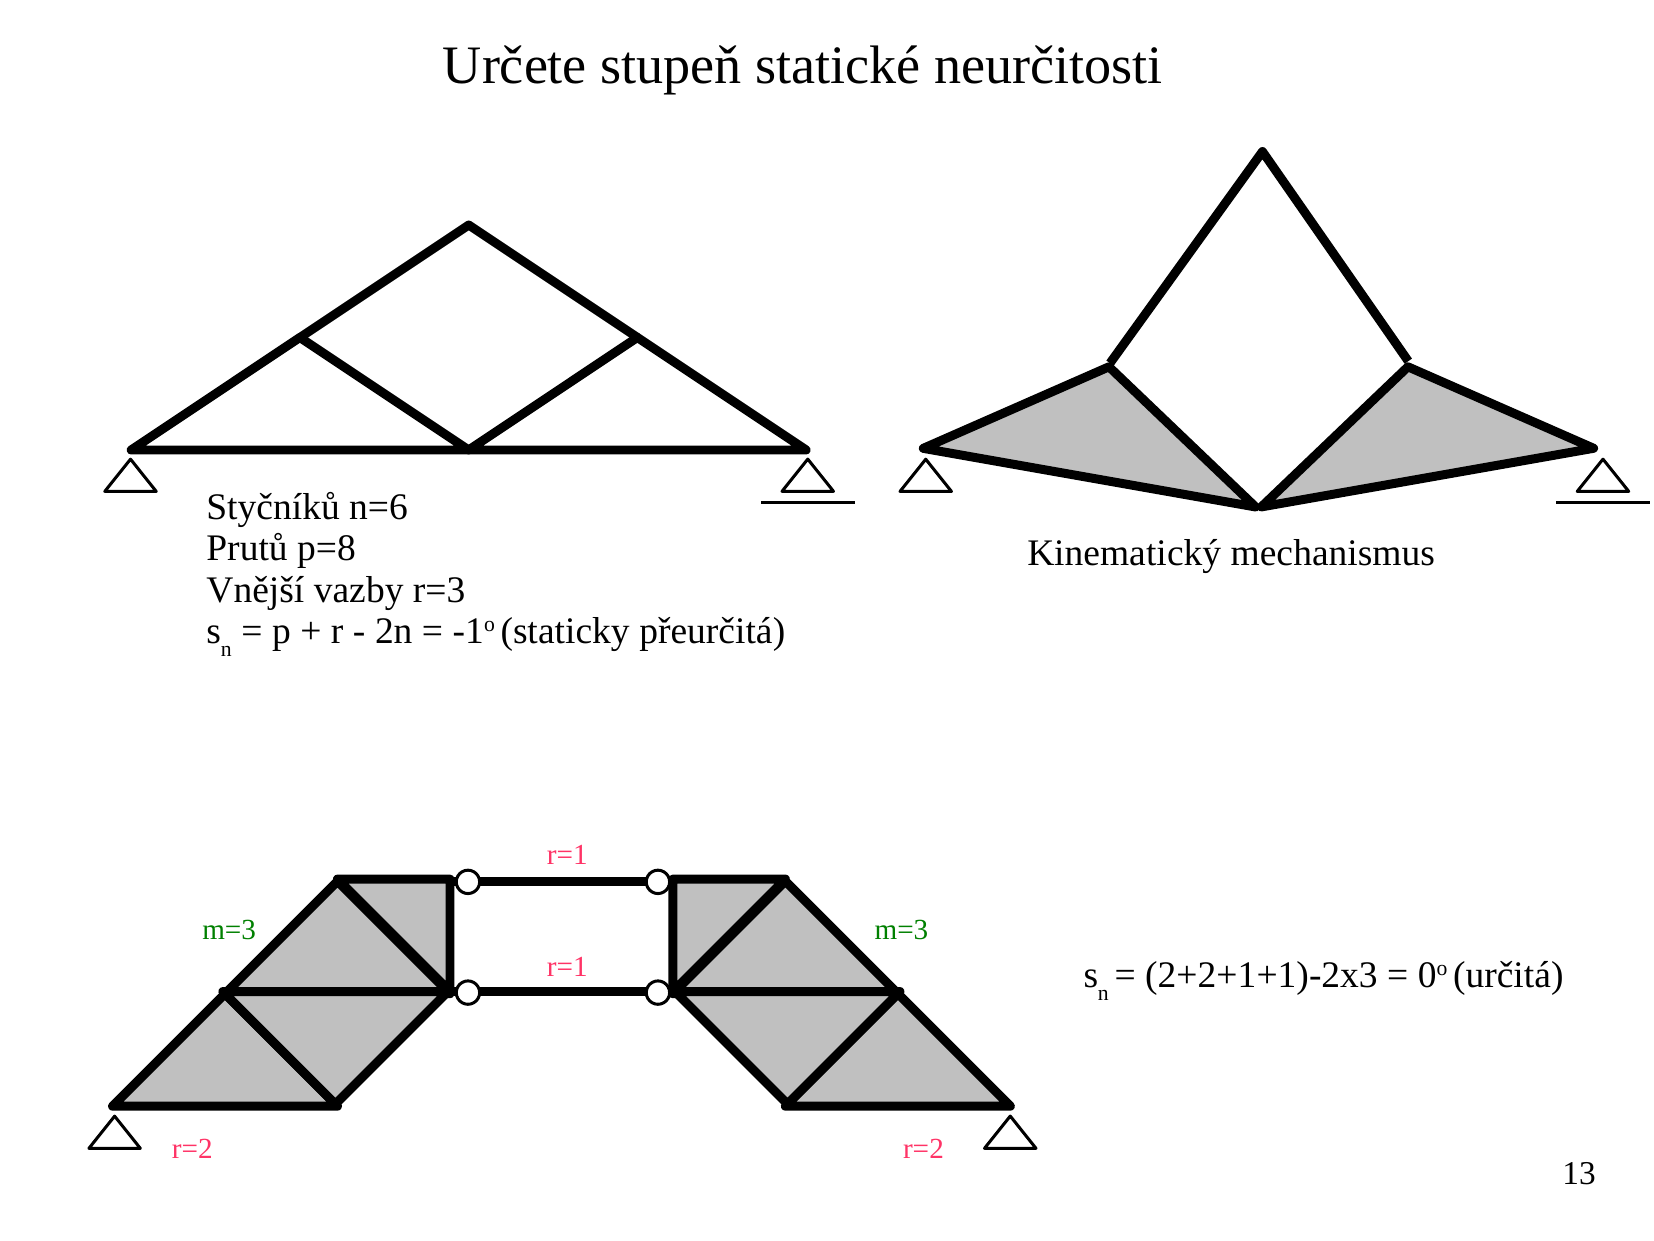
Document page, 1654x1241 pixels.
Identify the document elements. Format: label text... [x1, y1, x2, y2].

text_box r=1 [516, 830, 619, 882]
text_box Kinematický mechanismus [1012, 525, 1501, 586]
text_box [672, 879, 1011, 1107]
text_box [456, 870, 480, 894]
text_box [456, 980, 480, 1005]
text_box r=1 [516, 943, 619, 994]
title Určete stupeň statické neurčitosti [59, 0, 1548, 132]
text_box [923, 366, 1256, 507]
text_box sn = (2+2+1+1)-2x3 = 0o (určitá) [1068, 947, 1613, 1032]
text_box [1261, 366, 1594, 507]
text_box r=2 [872, 1125, 976, 1176]
text_box [646, 870, 670, 894]
text_box [646, 980, 670, 1005]
text_box [112, 879, 451, 1107]
text_box m=3 [859, 905, 963, 957]
text_box r=2 [141, 1125, 244, 1176]
text_box Styčníků n=6 Prutů p=8 Vnější vazby r=3 sn = p + r - 2n = -1o (staticky přeurčitá) [191, 478, 830, 694]
text_box m=3 [187, 905, 291, 957]
